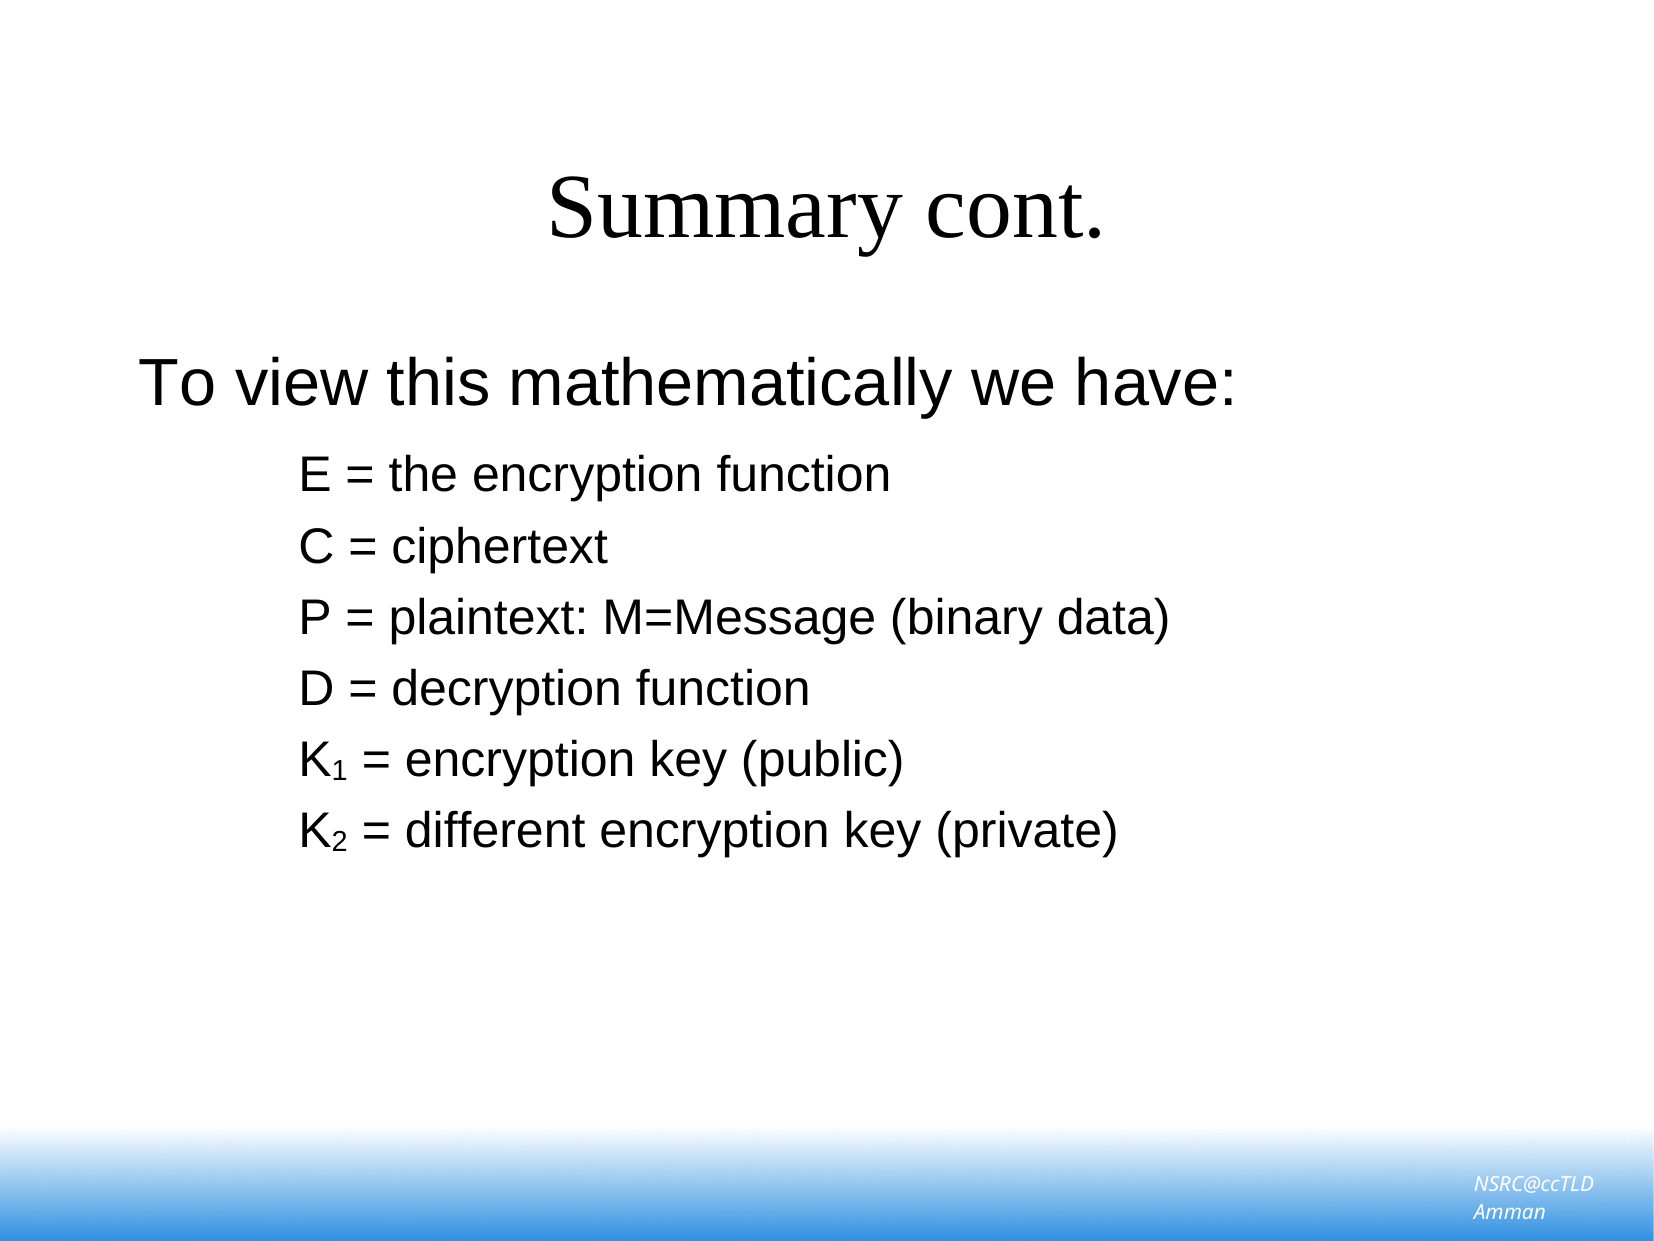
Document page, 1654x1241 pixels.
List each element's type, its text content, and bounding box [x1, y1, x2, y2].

list To view this mathematically we have: E = the encryption function C = ciphertext P = plaintext: M=Message (binary data) D = decryption function K1 = encryption key (public) K2 = different encryption key (private) [121, 344, 1534, 1127]
picture [0, 1124, 1654, 1241]
title Summary cont. [121, 102, 1534, 310]
